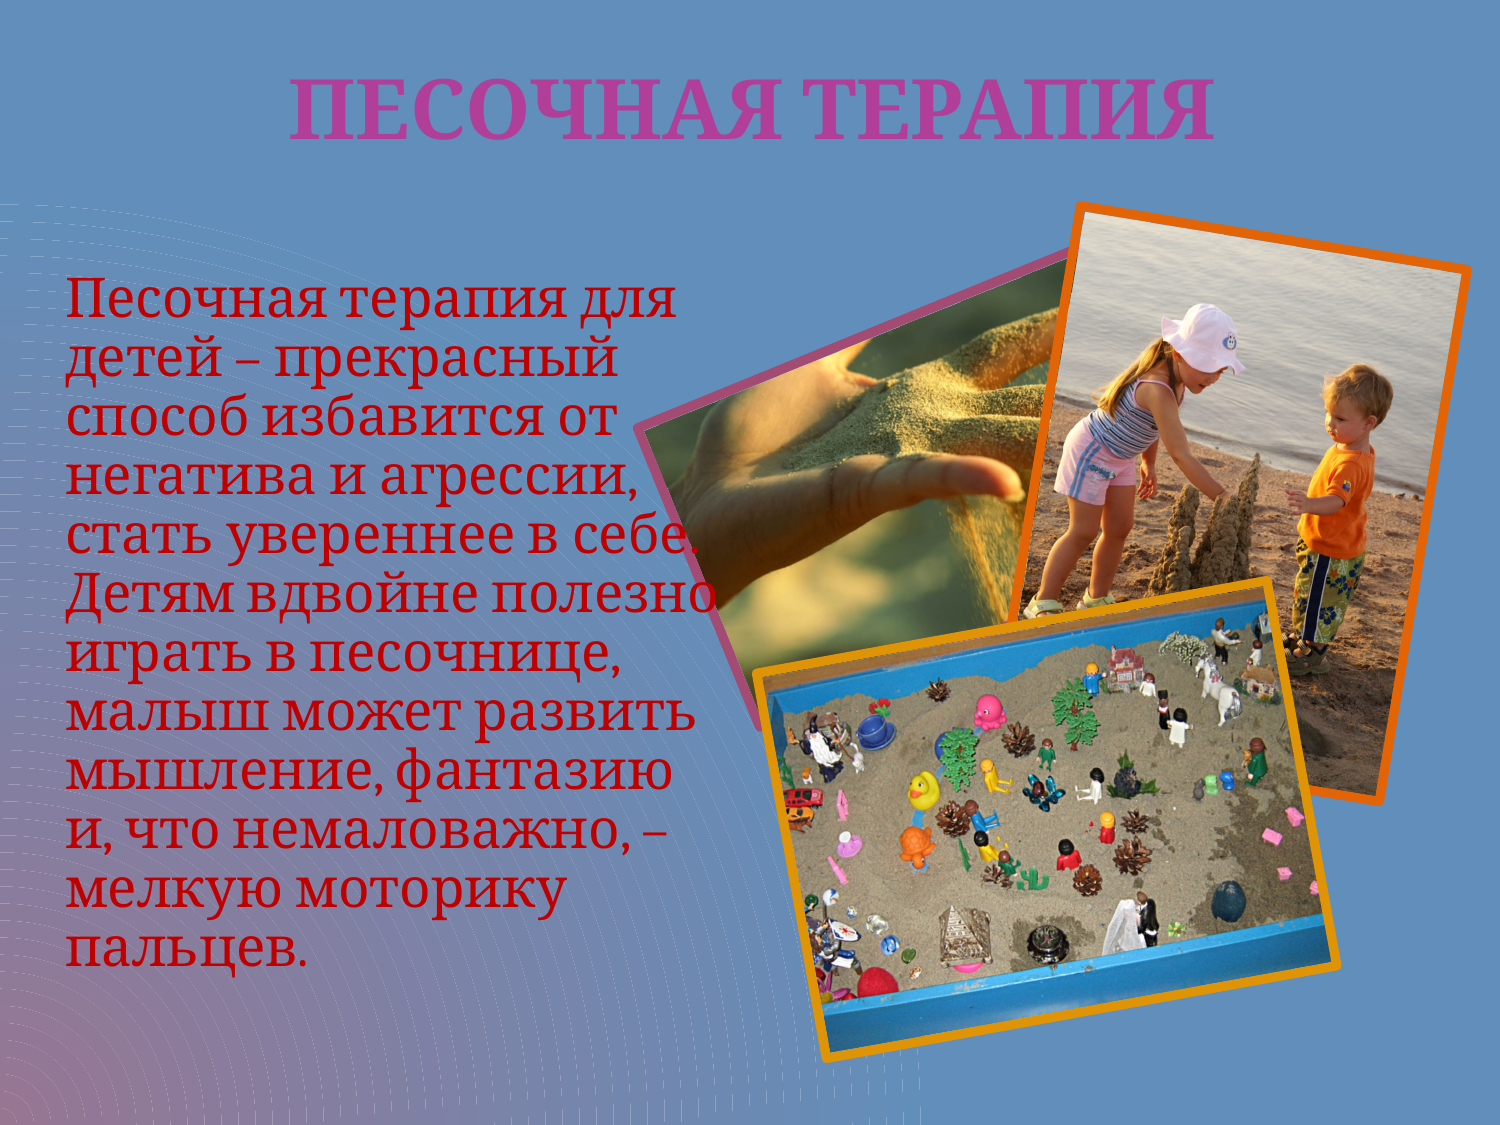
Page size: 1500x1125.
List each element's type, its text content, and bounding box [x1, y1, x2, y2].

picture [738, 257, 1067, 711]
picture [1016, 214, 1462, 797]
picture [761, 586, 1332, 1053]
title Песочная терапия [49, 0, 1475, 214]
list Песочная терапия для детей – прекрасный способ избавится от негатива и агрессии, стать увереннее в себе. Детям вдвойне полезно играть в песочнице, малыш может развить мышление, фантазию и, что немаловажно, – мелкую моторику пальцев. [50, 262, 738, 1038]
